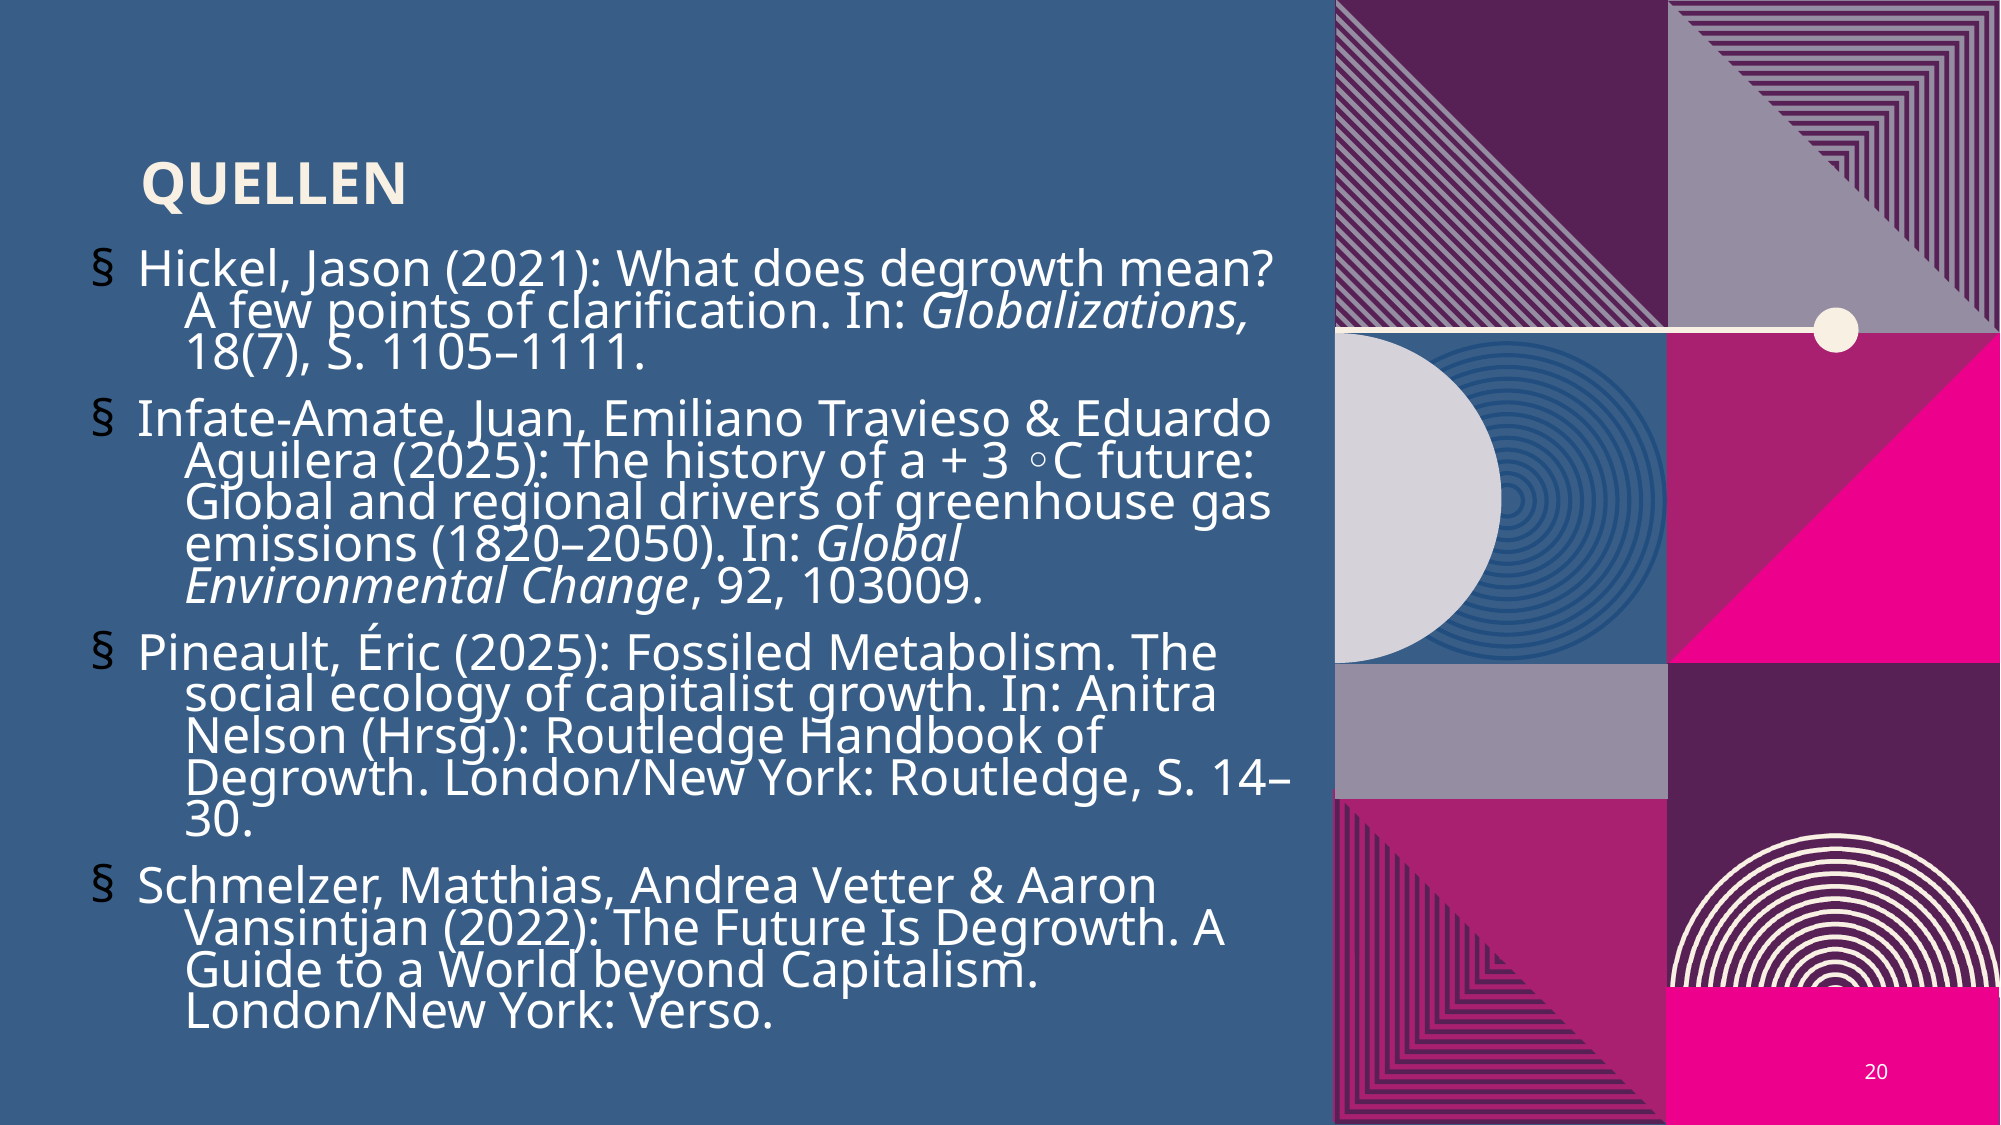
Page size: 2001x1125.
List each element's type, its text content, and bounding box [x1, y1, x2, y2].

list Hickel, Jason (2021): What does degrowth mean? A few points of clarification. In: Globalizations, 18(7), S. 1105–1111. Infate-Amate, Juan, Emiliano Travieso & Eduardo Aguilera (2025): The history of a + 3 ◦C future: Global and regional drivers of greenhouse gas emissions (1820–2050). In: Global Environmental Change, 92, 103009. Pineault, Éric (2025): Fossiled Metabolism. The social ecology of capitalist growth. In: Anitra Nelson (Hrsg.): Routledge Handbook of Degrowth. London/New York: Routledge, S. 14–30. Schmelzer, Matthias, Andrea Vetter & Aaron Vansintjan (2022): The Future Is Degrowth. A Guide to a World beyond Capitalism. London/New York: Verso. [75, 247, 1309, 1084]
title Quellen [125, 146, 1206, 247]
text_box [1849, 1042, 1925, 1103]
